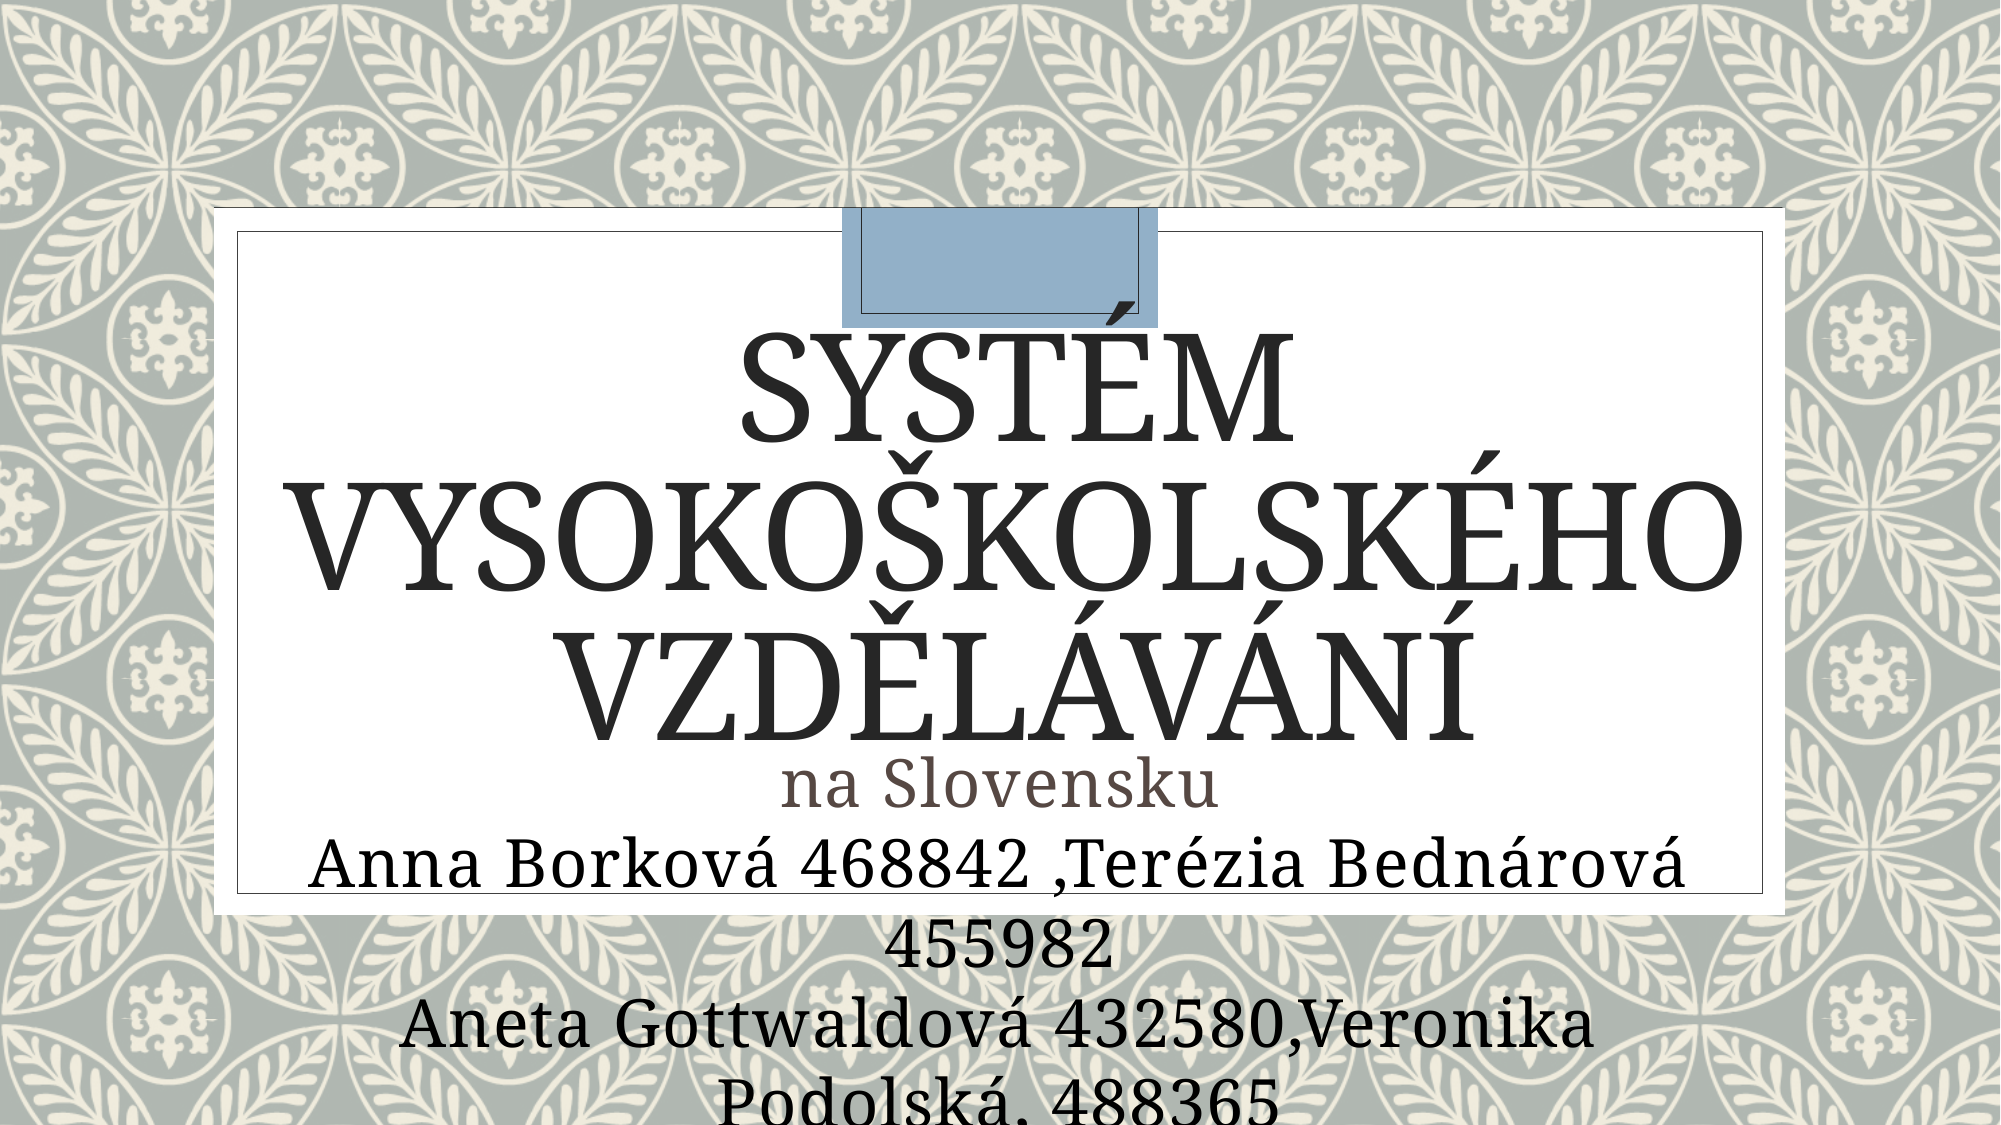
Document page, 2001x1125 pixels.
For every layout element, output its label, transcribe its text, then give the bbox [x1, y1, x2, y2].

subtitle na Slovensku Anna Borková 468842 ,Terézia Bednárová 455982 Aneta Gottwaldová 432580,Veronika Podolská, 488365 [256, 733, 1745, 1084]
title Systém Vysokoškolského vzdělávání [255, 262, 1777, 830]
